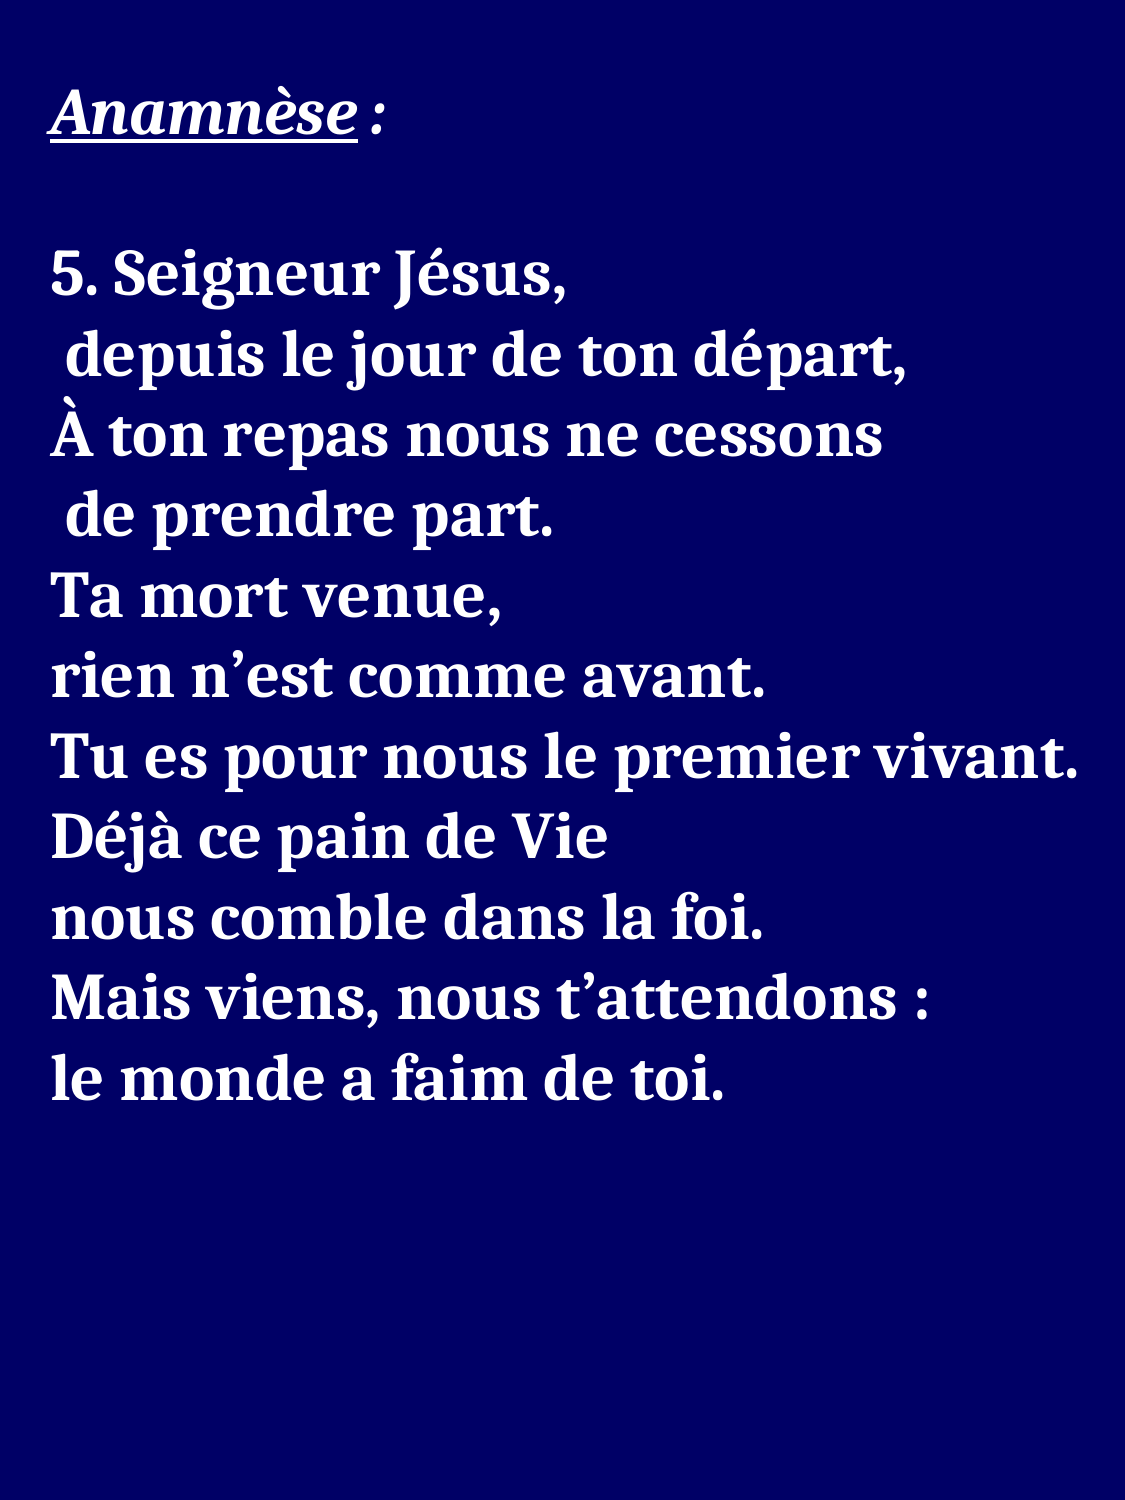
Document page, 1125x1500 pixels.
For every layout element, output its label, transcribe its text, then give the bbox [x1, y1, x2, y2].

text_box Anamnèse : 5. Seigneur Jésus, depuis le jour de ton départ, À ton repas nous ne cessons de prendre part. Ta mort venue, rien n’est comme avant. Tu es pour nous le premier vivant. Déjà ce pain de Vie nous comble dans la foi. Mais viens, nous t’attendons : le monde a faim de toi. [35, 0, 1125, 1122]
